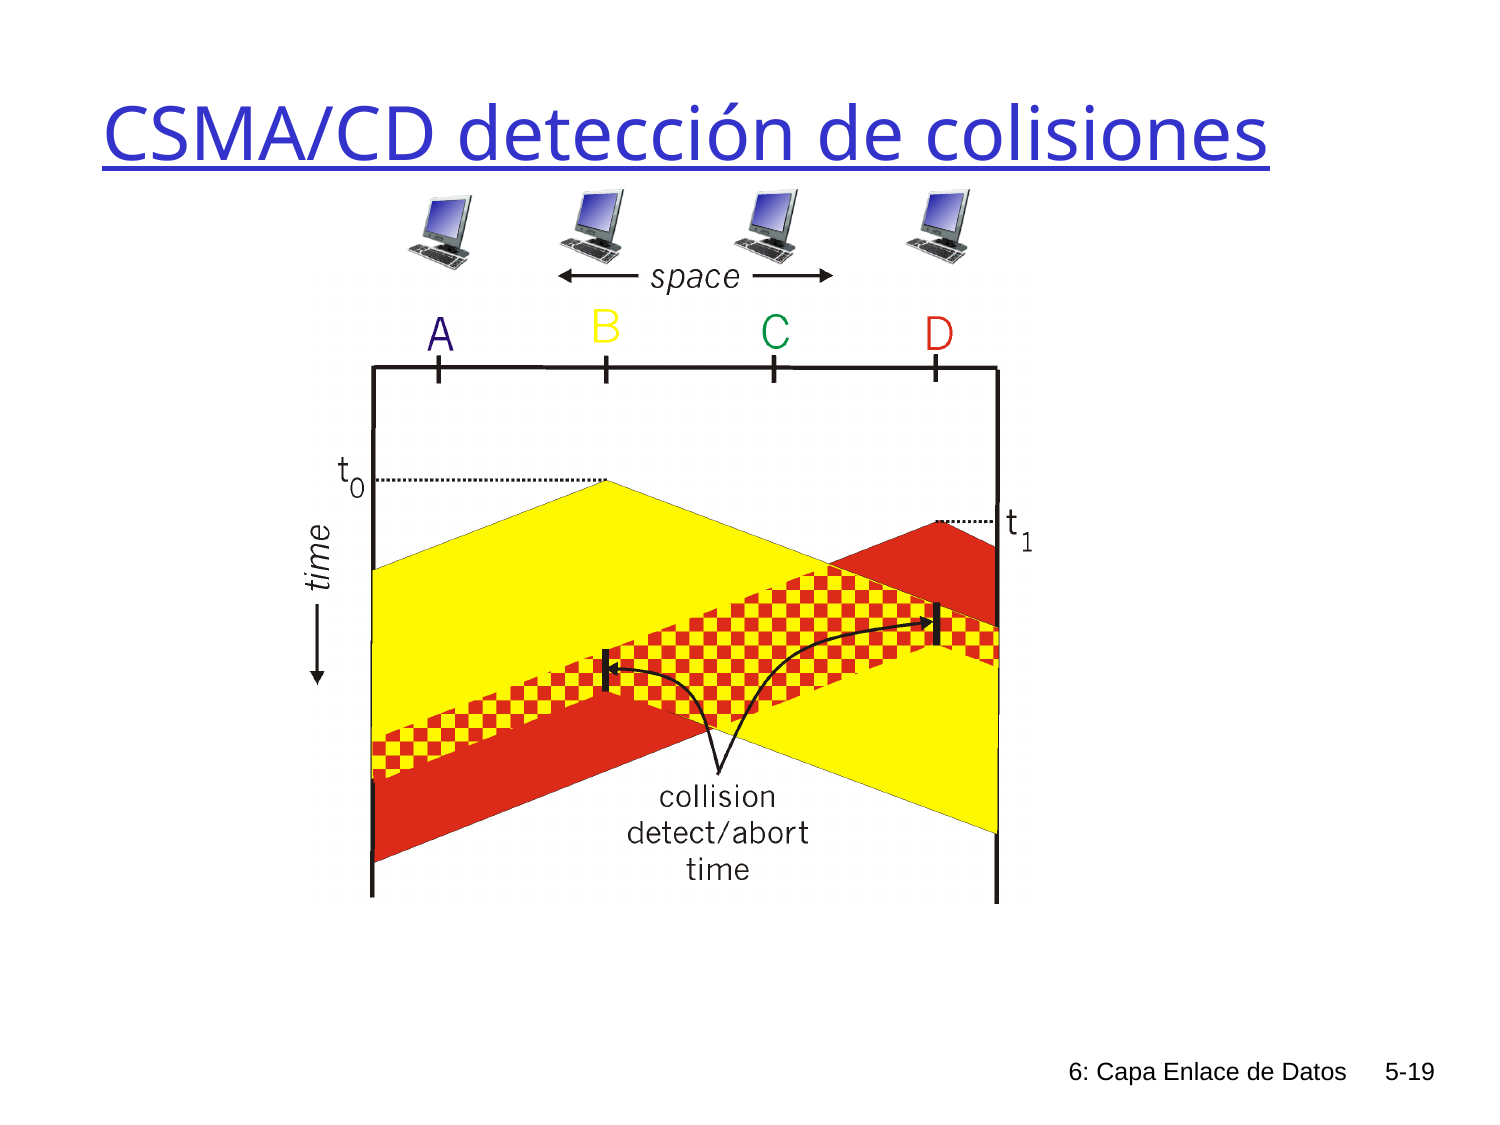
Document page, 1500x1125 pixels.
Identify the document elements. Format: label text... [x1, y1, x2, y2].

text_box [426, 199, 466, 239]
text_box [751, 193, 791, 232]
title CSMA/CD detección de colisiones [87, 37, 1363, 225]
text_box [578, 193, 618, 232]
picture [304, 185, 1032, 904]
text_box [924, 193, 964, 232]
